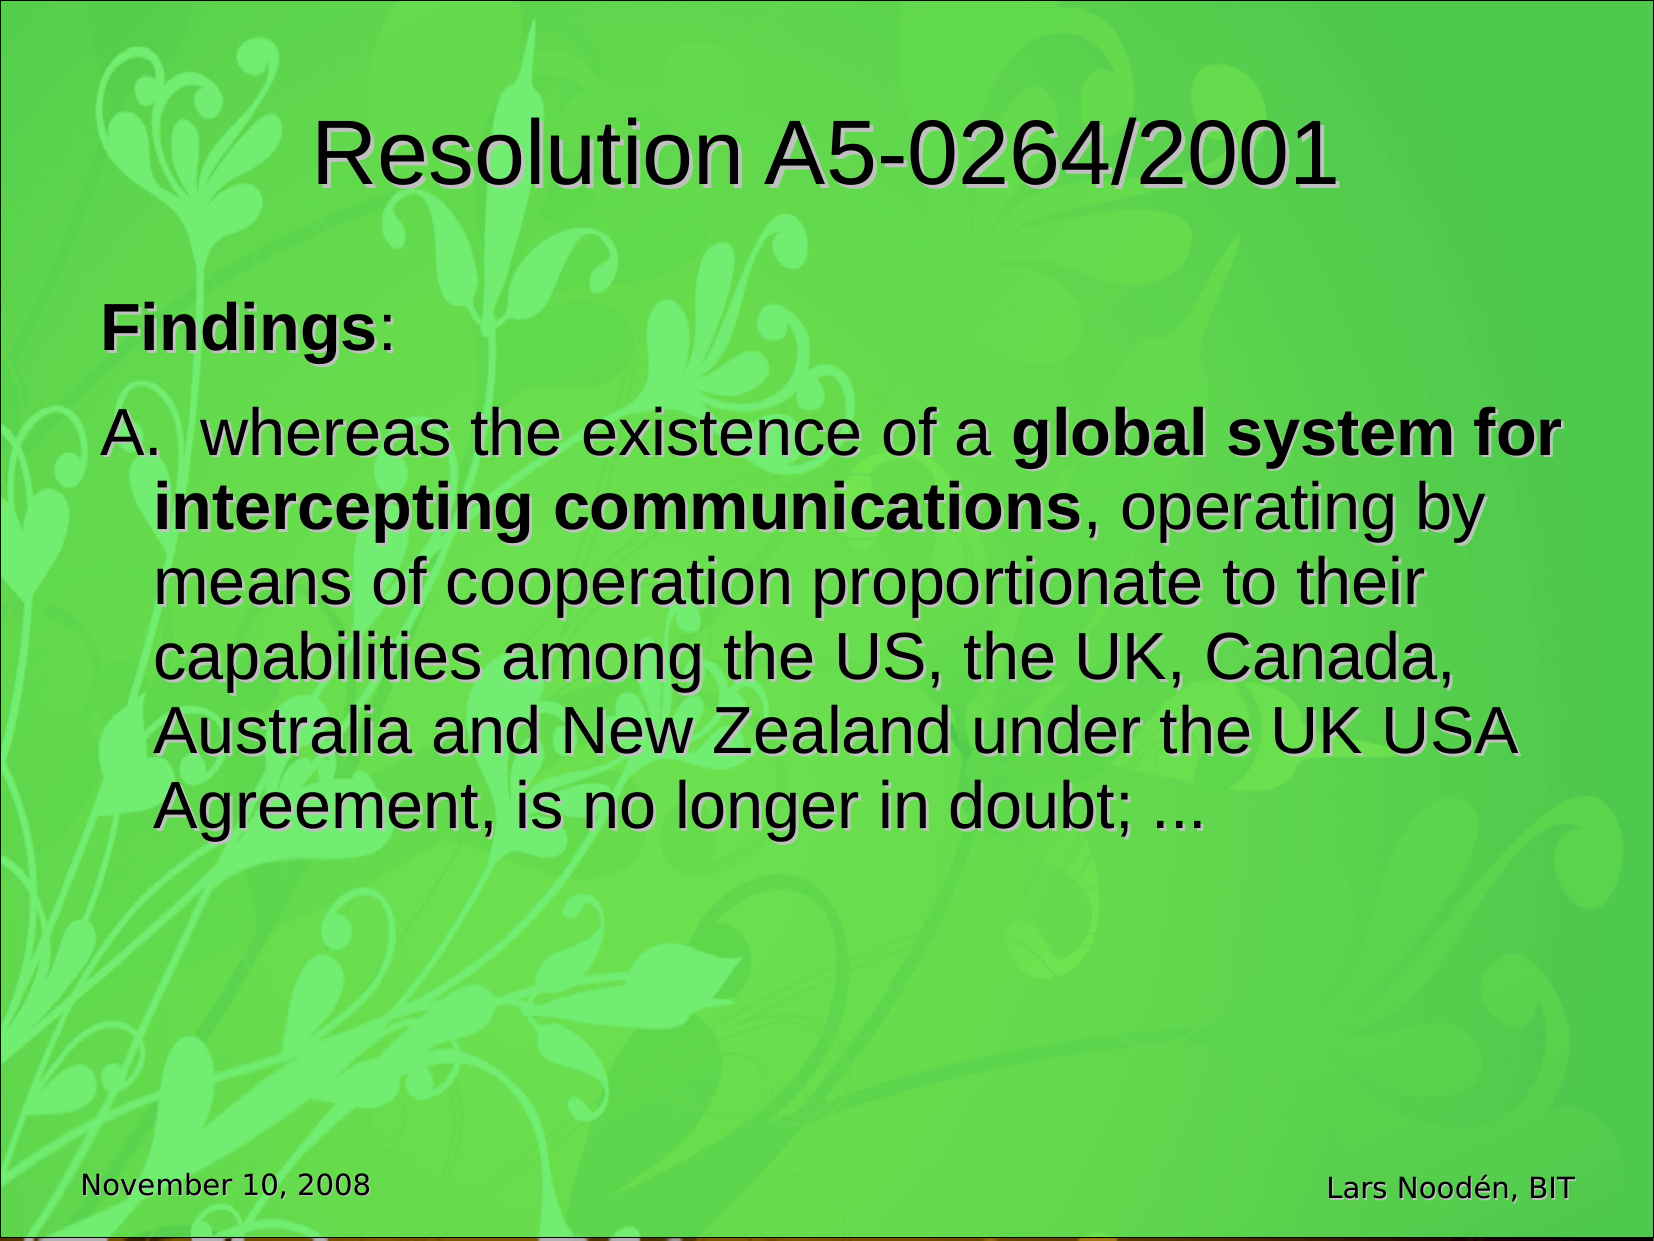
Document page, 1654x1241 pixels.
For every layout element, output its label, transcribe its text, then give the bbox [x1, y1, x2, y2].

title Resolution A5-0264/2001 [82, 49, 1571, 257]
list Findings: A. whereas the existence of a global system for intercepting communications, operating by means of cooperation proportionate to their capabilities among the US, the UK, Canada, Australia and New Zealand under the UK USA Agreement, is no longer in doubt; ... [82, 290, 1571, 1109]
